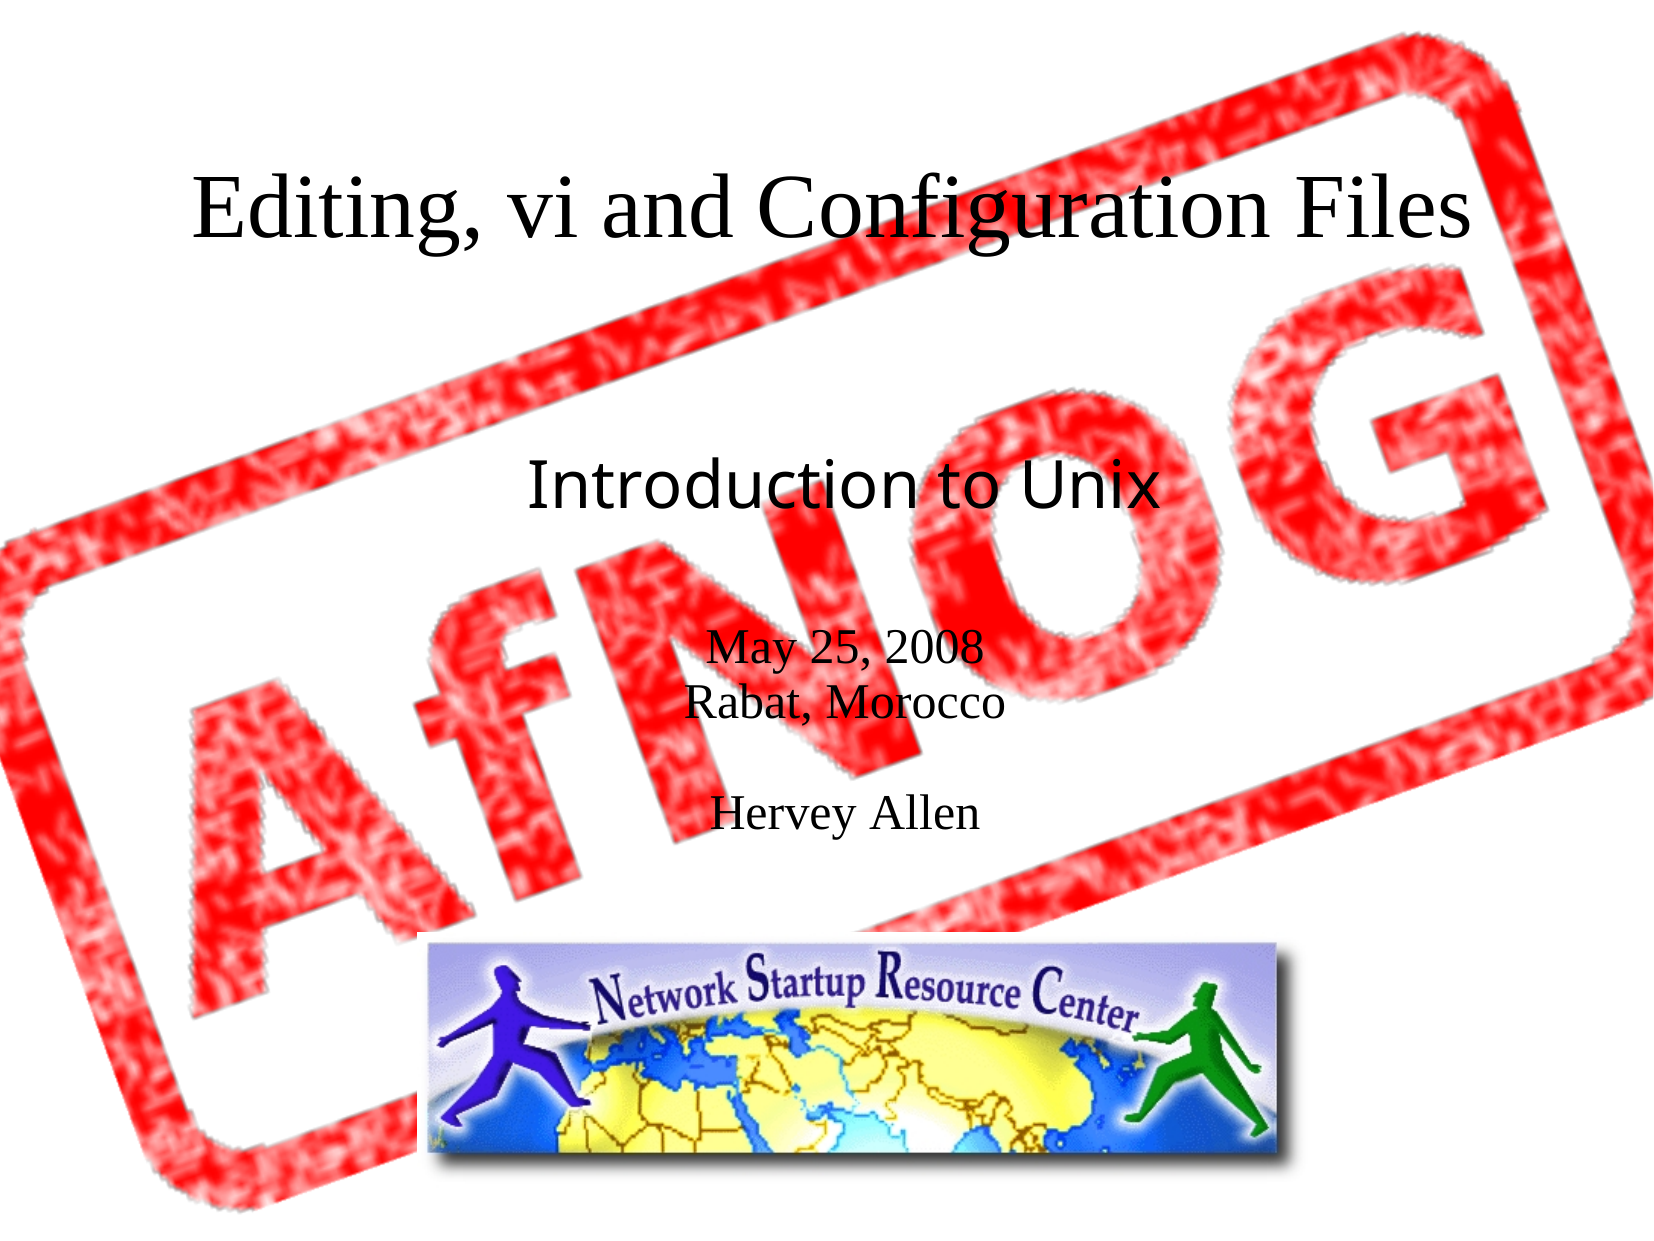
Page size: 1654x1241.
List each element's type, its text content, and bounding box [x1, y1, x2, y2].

subtitle Introduction to Unix May 25, 2008 Rabat, Morocco Hervey Allen [121, 303, 1534, 1085]
picture [1200, 0, 1518, 102]
title Editing, vi and Configuration Files [127, 102, 1540, 311]
picture [1534, 162, 1654, 745]
picture [0, 494, 1312, 1240]
